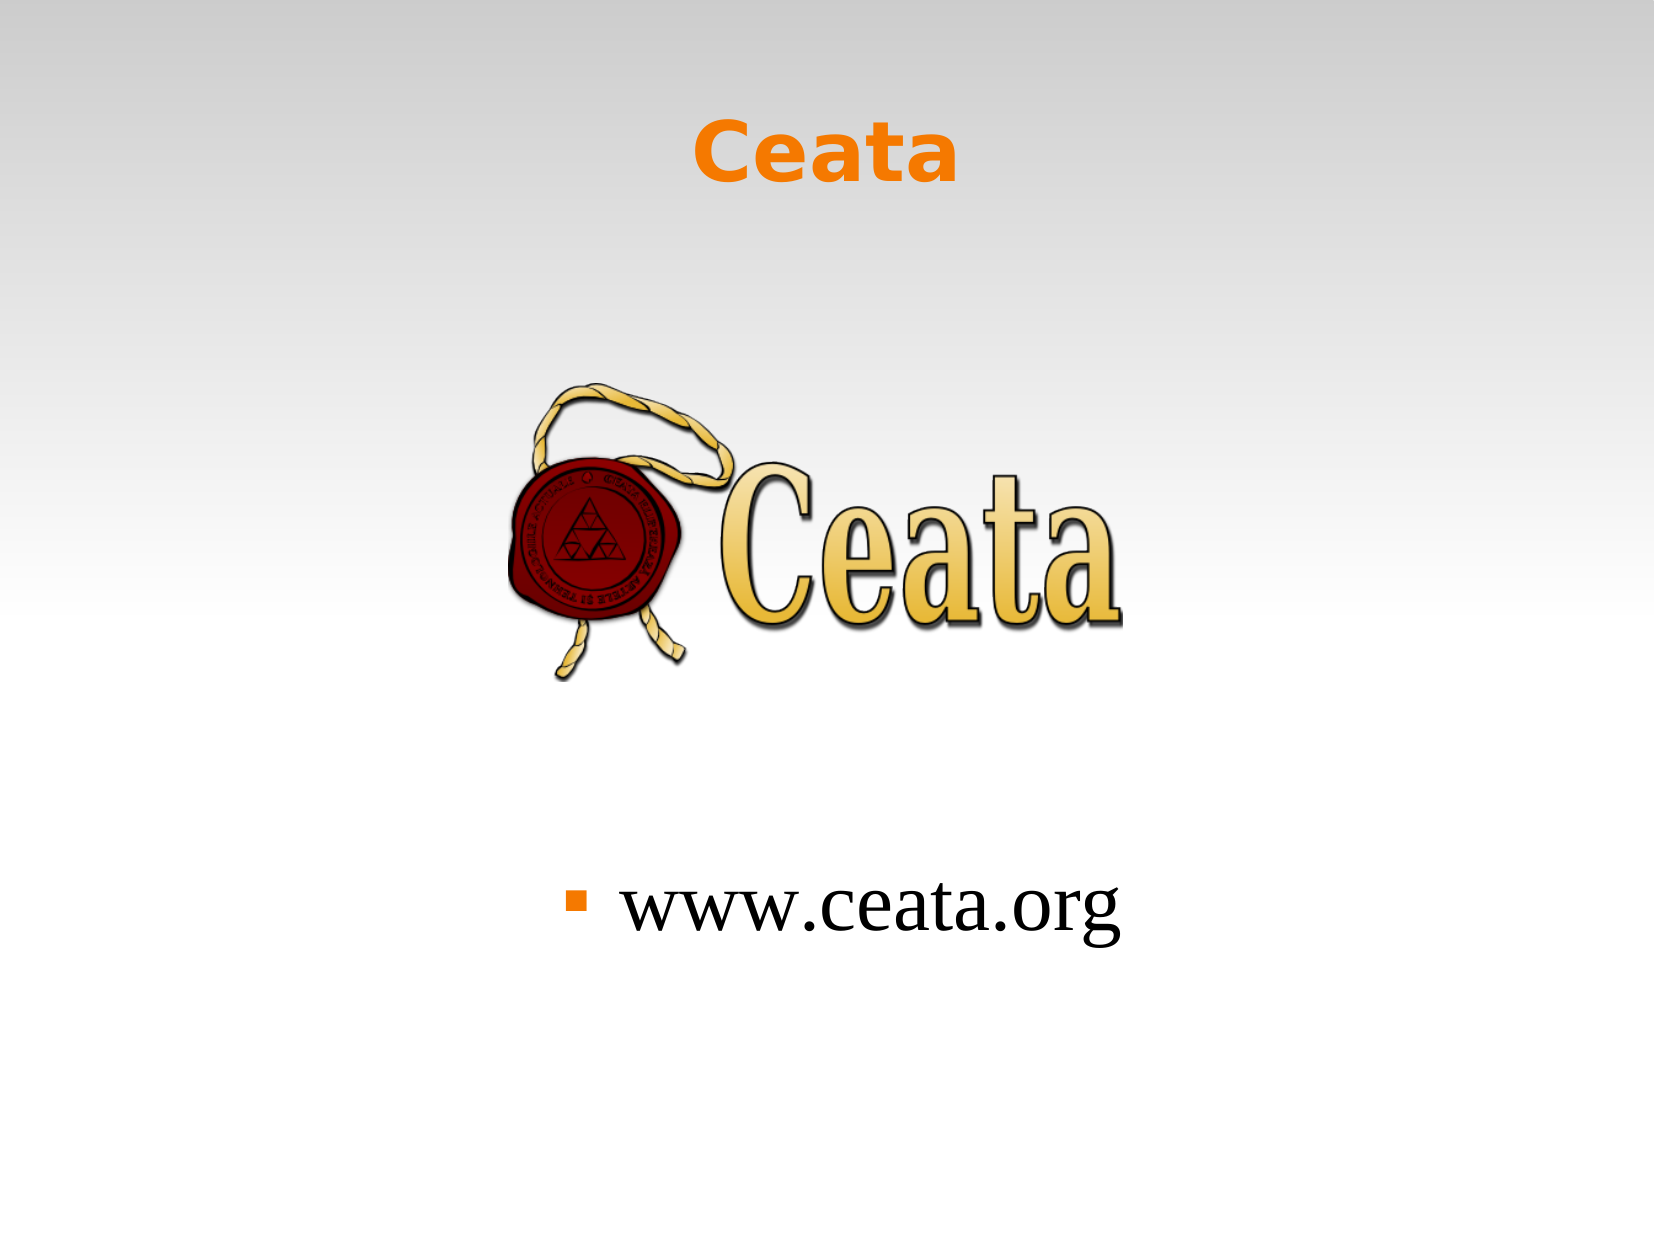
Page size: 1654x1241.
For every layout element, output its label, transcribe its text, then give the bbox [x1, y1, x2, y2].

title Ceata [82, 56, 1571, 250]
list www.ceata.org [82, 856, 1571, 1094]
picture [508, 383, 1123, 682]
